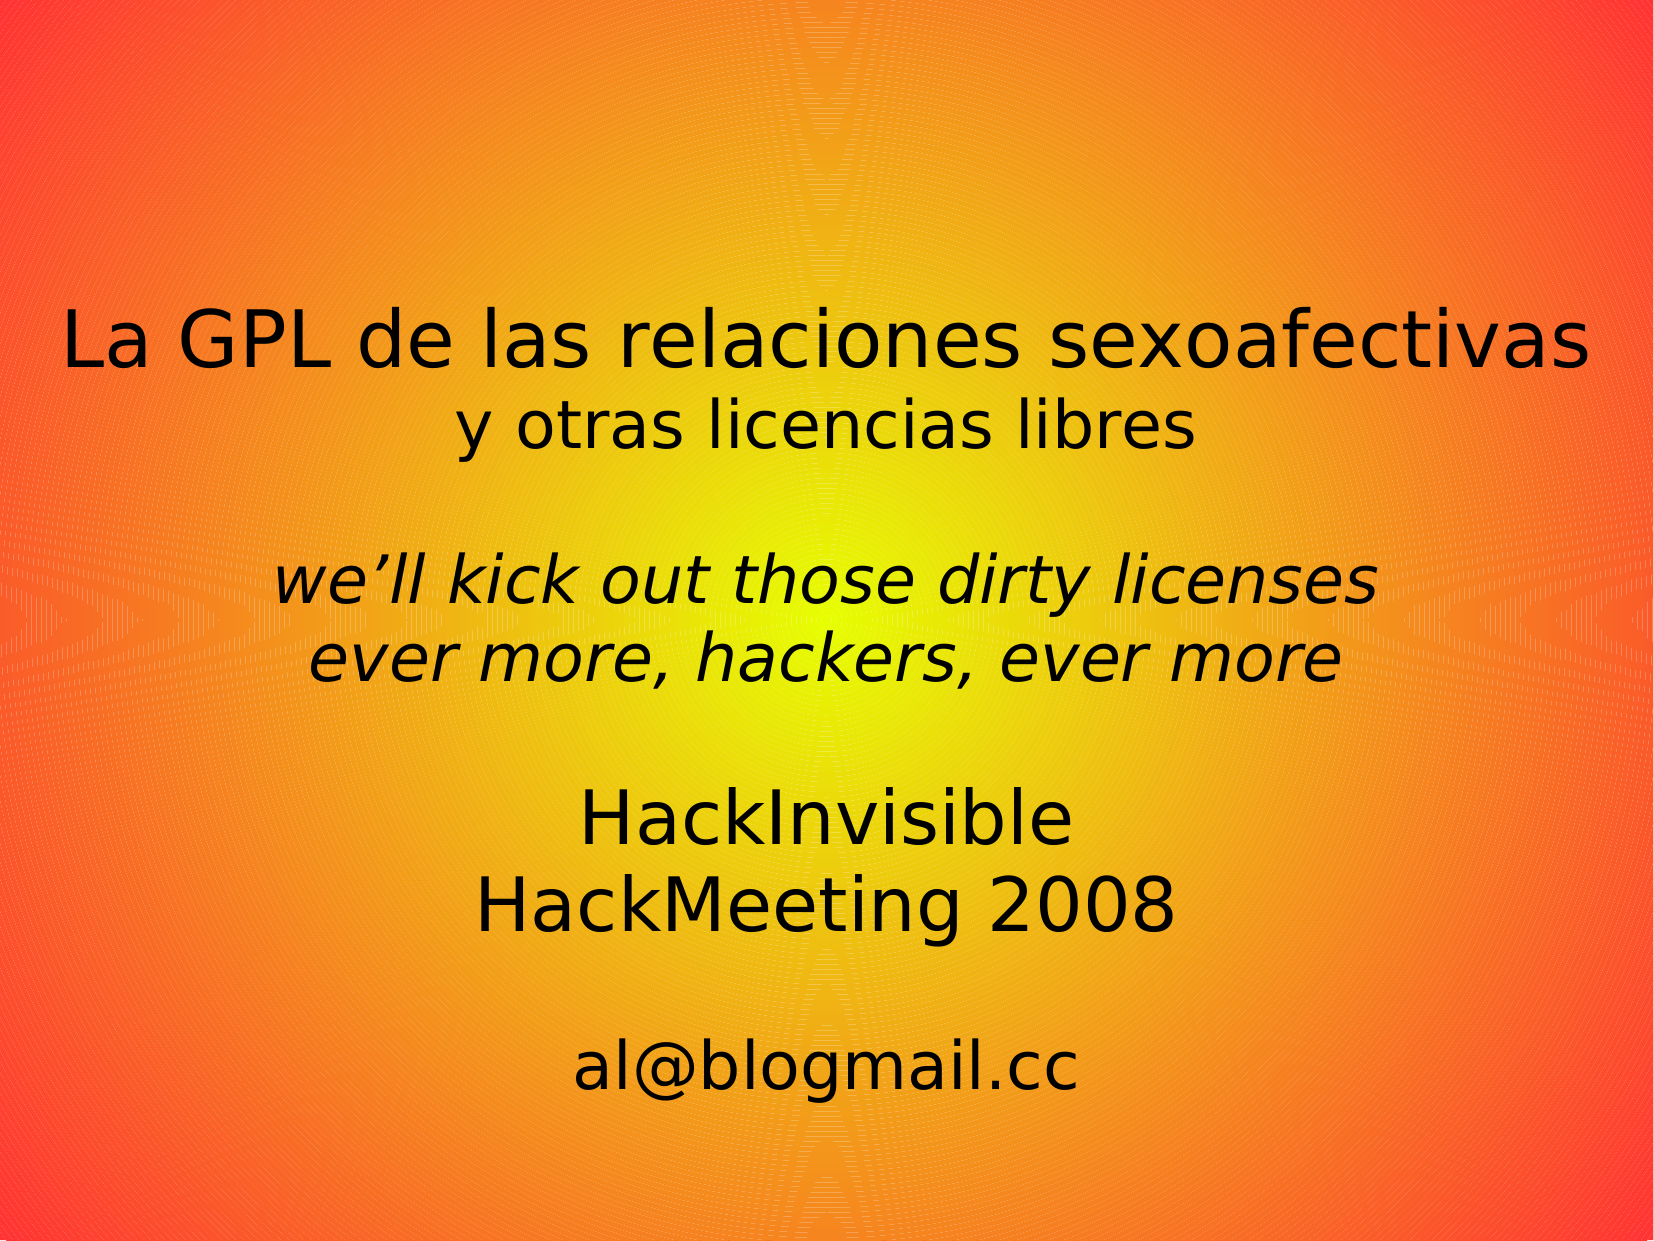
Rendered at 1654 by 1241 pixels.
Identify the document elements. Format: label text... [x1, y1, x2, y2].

subtitle La GPL de las relaciones sexoafectivas y otras licencias libres we’ll kick out those dirty licenses ever more, hackers, ever more HackInvisible HackMeeting 2008 al@blogmail.cc [0, 293, 1654, 1106]
